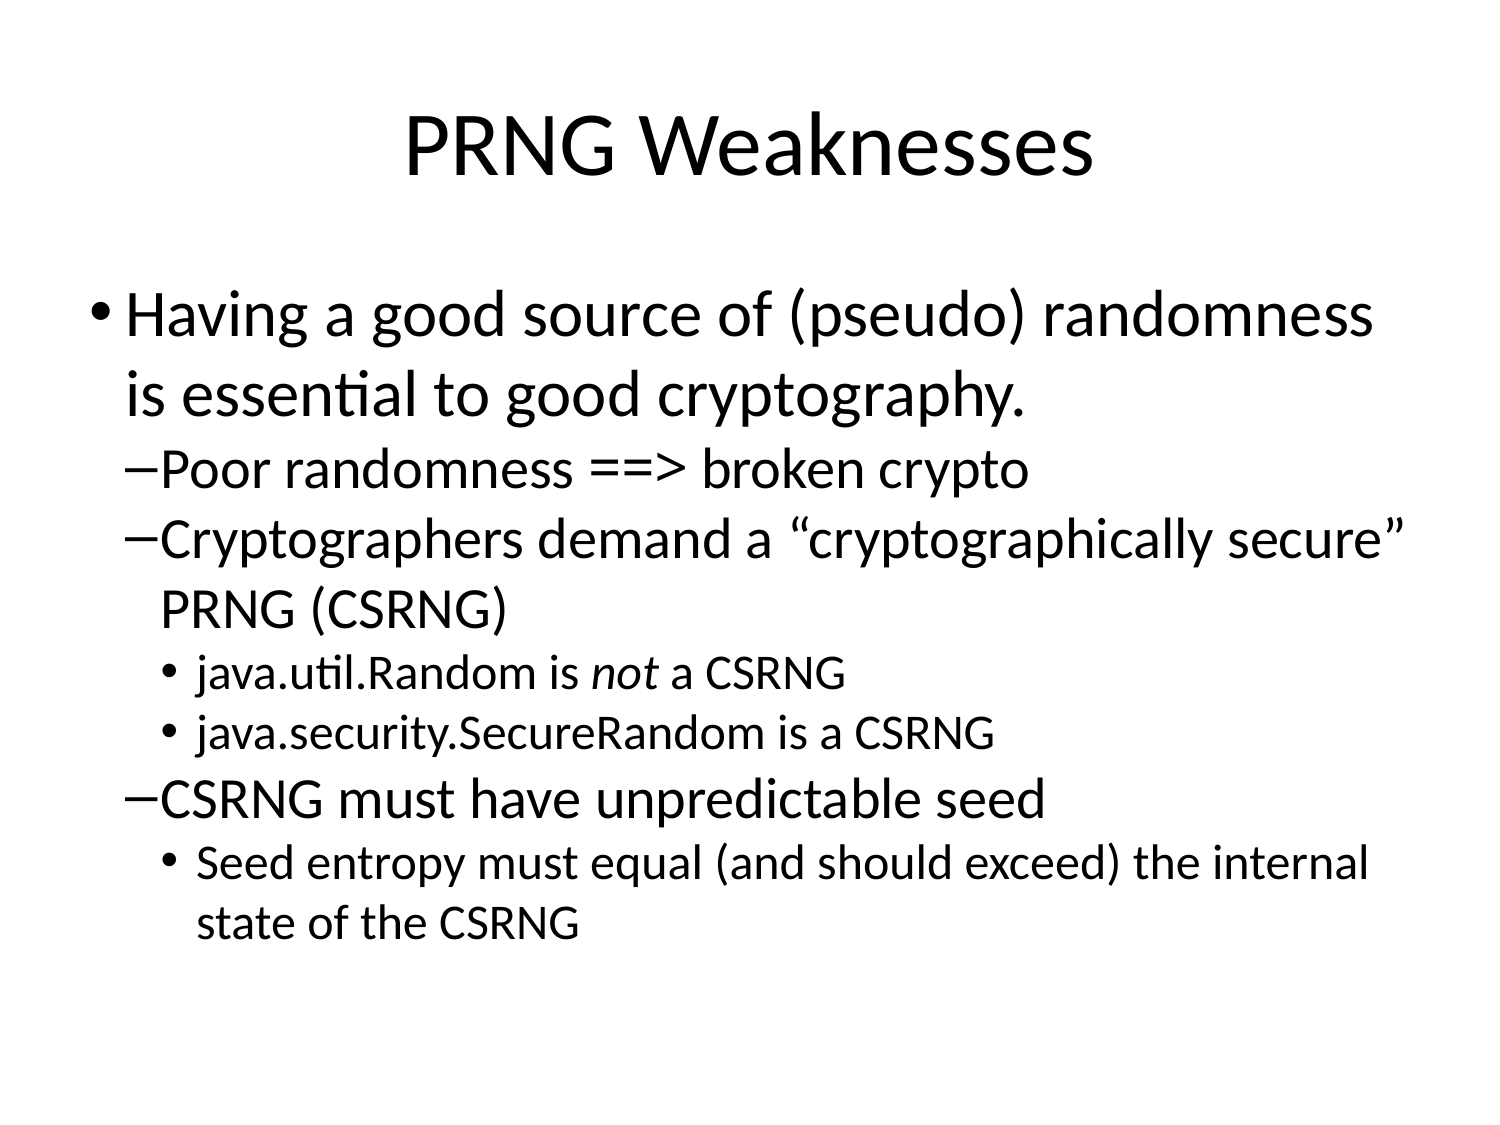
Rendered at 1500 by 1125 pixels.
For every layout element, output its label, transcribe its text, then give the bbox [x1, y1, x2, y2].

text_box Having a good source of (pseudo) randomness is essential to good cryptography. Poor randomness ==> broken crypto Cryptographers demand a “cryptographically secure” PRNG (CSRNG) java.util.Random is not a CSRNG java.security.SecureRandom is a CSRNG CSRNG must have unpredictable seed Seed entropy must equal (and should exceed) the internal state of the CSRNG [75, 262, 1425, 1005]
text_box PRNG Weaknesses [75, 45, 1425, 233]
